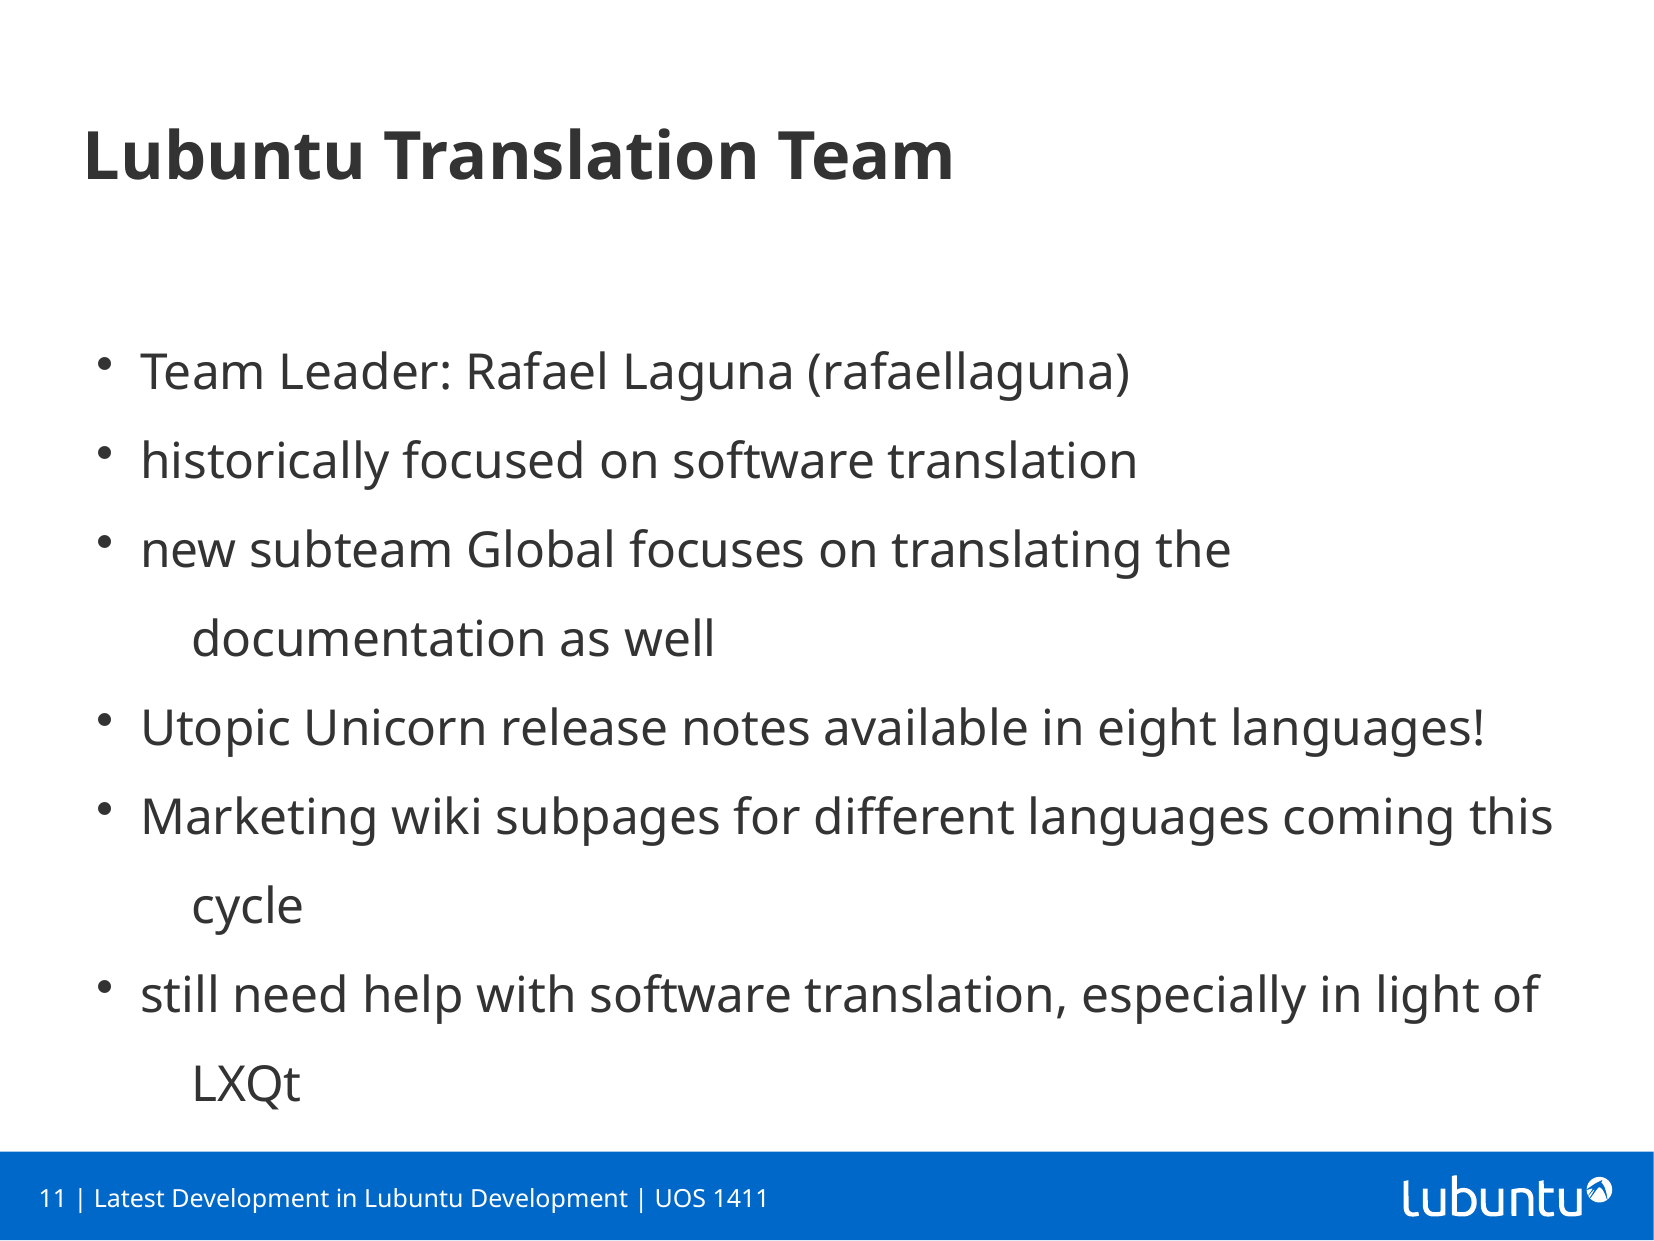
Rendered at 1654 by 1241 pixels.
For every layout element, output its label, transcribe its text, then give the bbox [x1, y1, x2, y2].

list Team Leader: Rafael Laguna (rafaellaguna) historically focused on software translation new subteam Global focuses on translating the documentation as well Utopic Unicorn release notes available in eight languages! Marketing wiki subpages for different languages coming this cycle still need help with software translation, especially in light of LXQt [87, 301, 1579, 1121]
title Lubuntu Translation Team [82, 49, 1571, 257]
